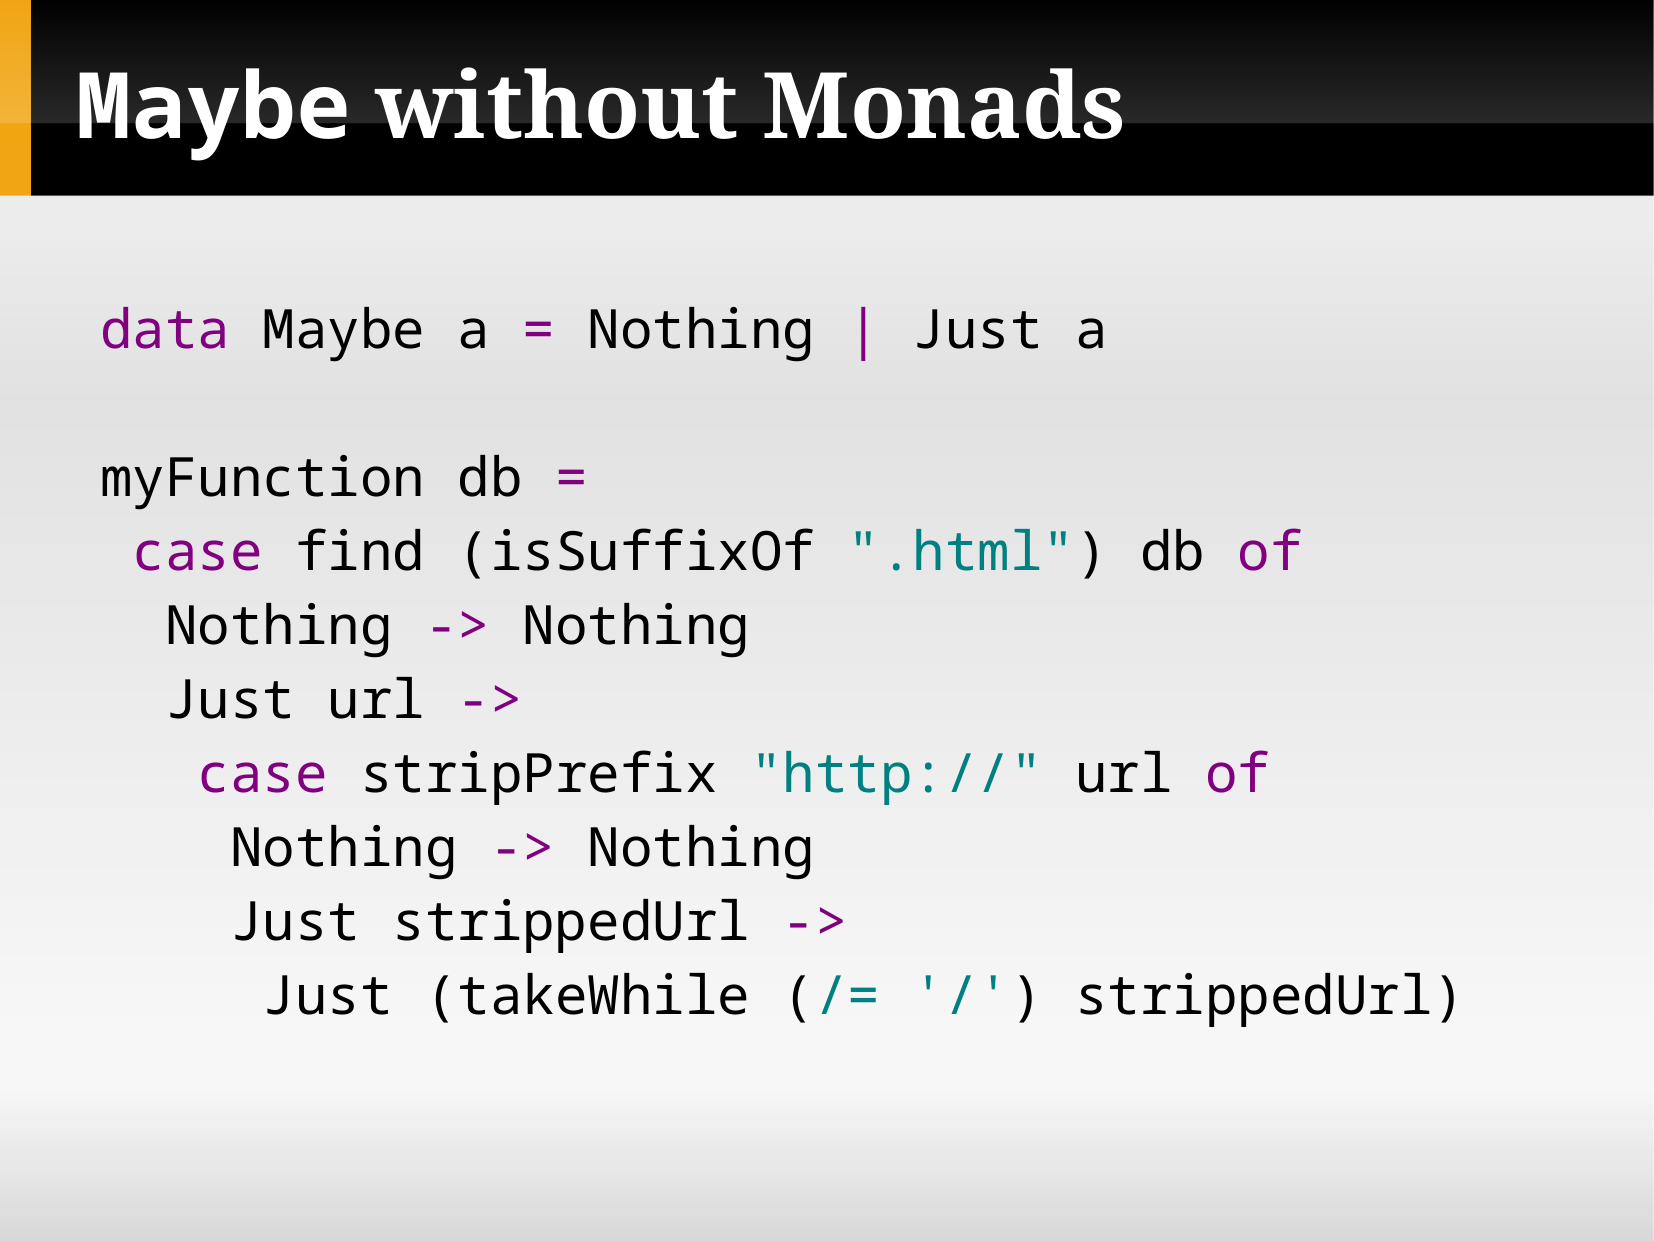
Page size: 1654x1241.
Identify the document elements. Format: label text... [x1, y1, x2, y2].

title Maybe without Monads [76, 7, 1565, 200]
list data Maybe a = Nothing | Just a myFunction db = case find (isSuffixOf ".html") db of Nothing -> Nothing Just url -> case stripPrefix "http://" url of Nothing -> Nothing Just strippedUrl -> Just (takeWhile (/= '/') strippedUrl) [82, 290, 1571, 1094]
picture [0, 0, 1654, 1241]
